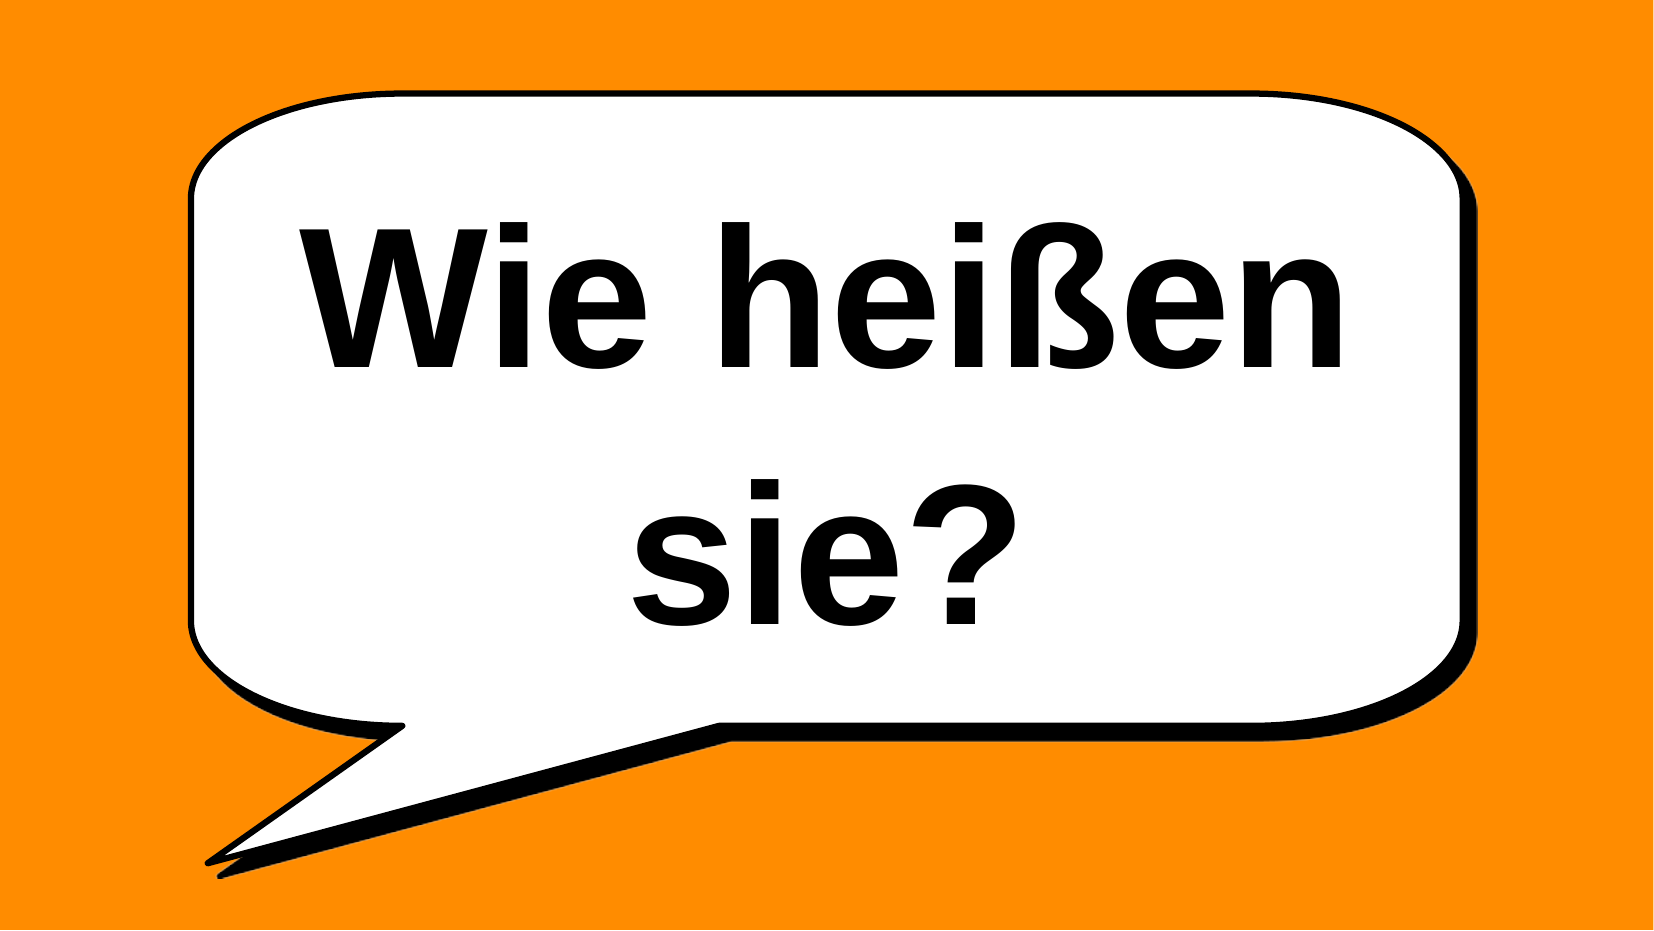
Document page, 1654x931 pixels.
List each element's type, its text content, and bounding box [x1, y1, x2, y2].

text_box Wie heißen sie? [190, 93, 1463, 864]
